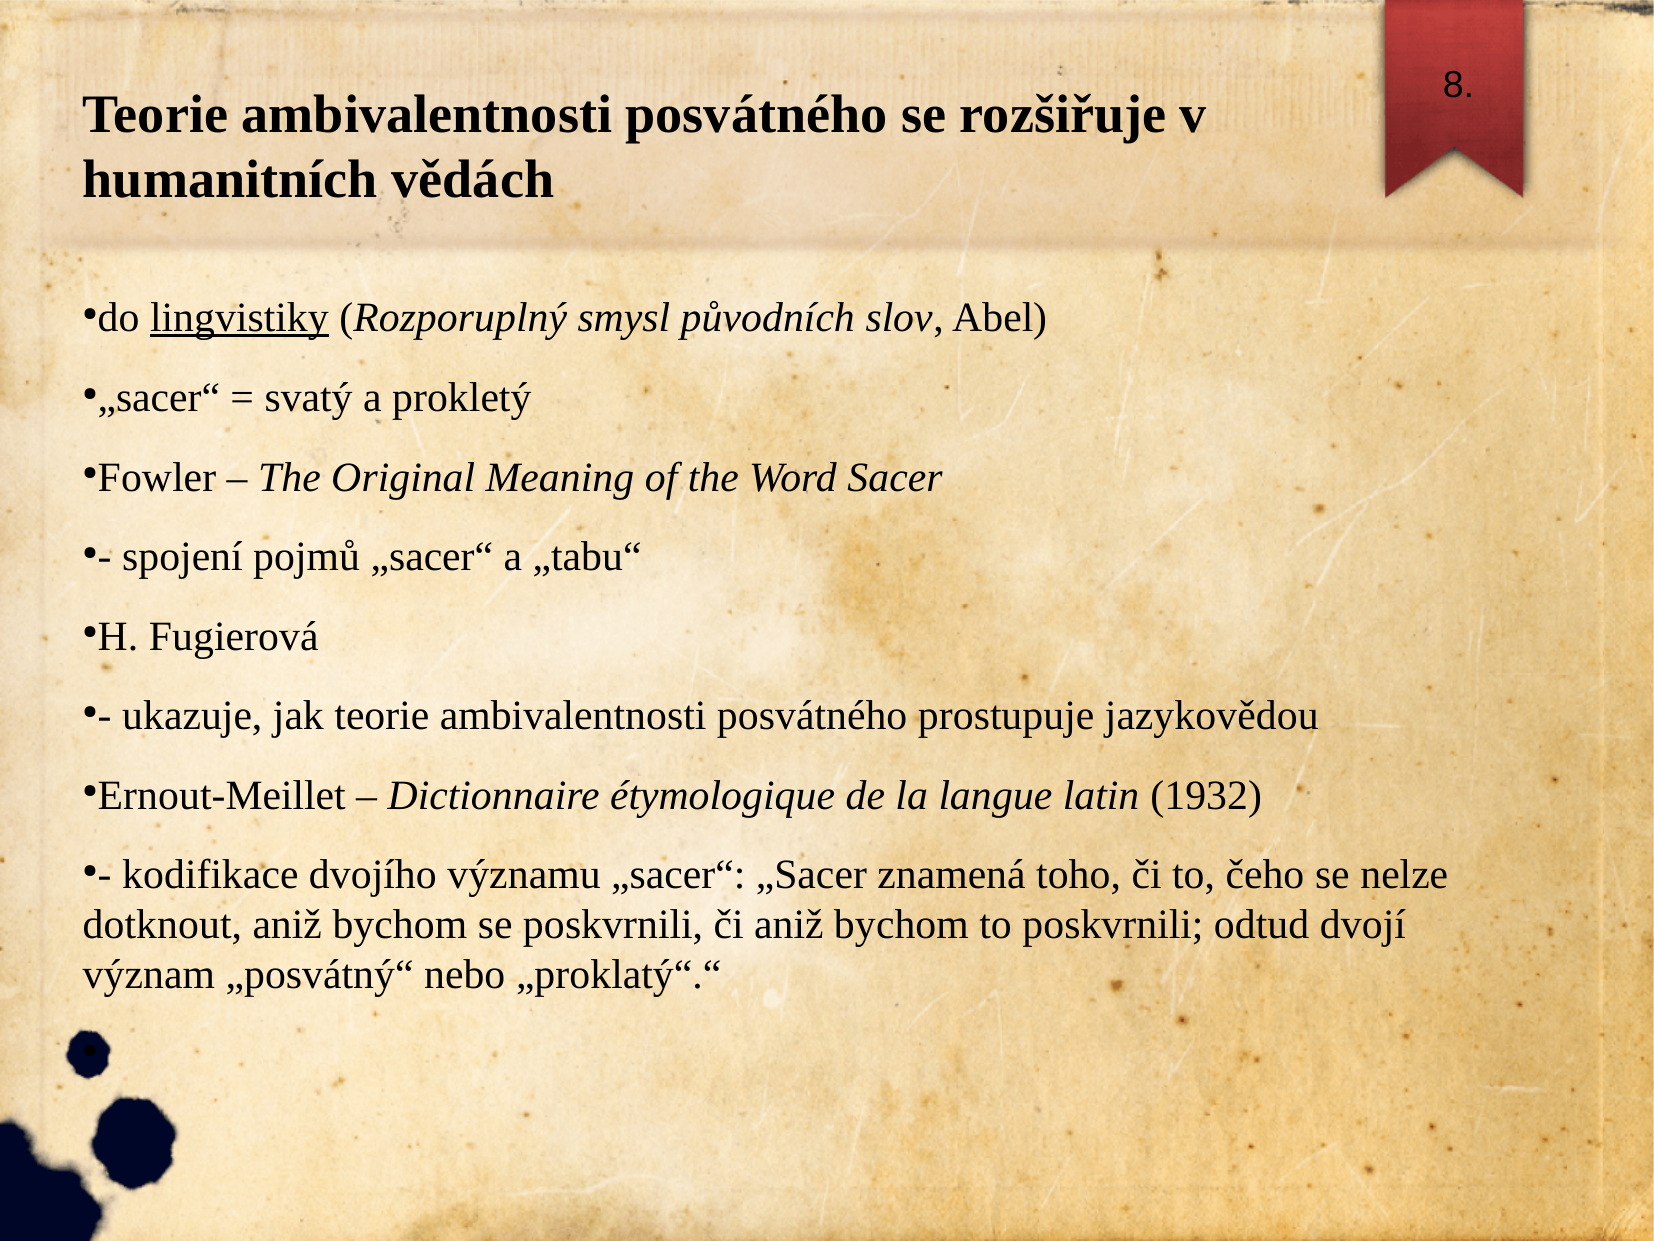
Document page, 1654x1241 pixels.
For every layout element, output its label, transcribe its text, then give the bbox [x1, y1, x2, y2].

list do lingvistiky (Rozporuplný smysl původních slov, Abel) „sacer“ = svatý a prokletý Fowler – The Original Meaning of the Word Sacer - spojení pojmů „sacer“ a „tabu“ H. Fugierová - ukazuje, jak teorie ambivalentnosti posvátného prostupuje jazykovědou Ernout-Meillet – Dictionnaire étymologique de la langue latin (1932) - kodifikace dvojího významu „sacer“: „Sacer znamená toho, či to, čeho se nelze dotknout, aniž bychom se poskvrnili, či aniž bychom to poskvrnili; odtud dvojí význam „posvátný“ nebo „proklatý“.“ [82, 290, 1538, 1010]
title Teorie ambivalentnosti posvátného se rozšiřuje v humanitních vědách [82, 49, 1347, 237]
text_box 8. [1428, 55, 1517, 113]
